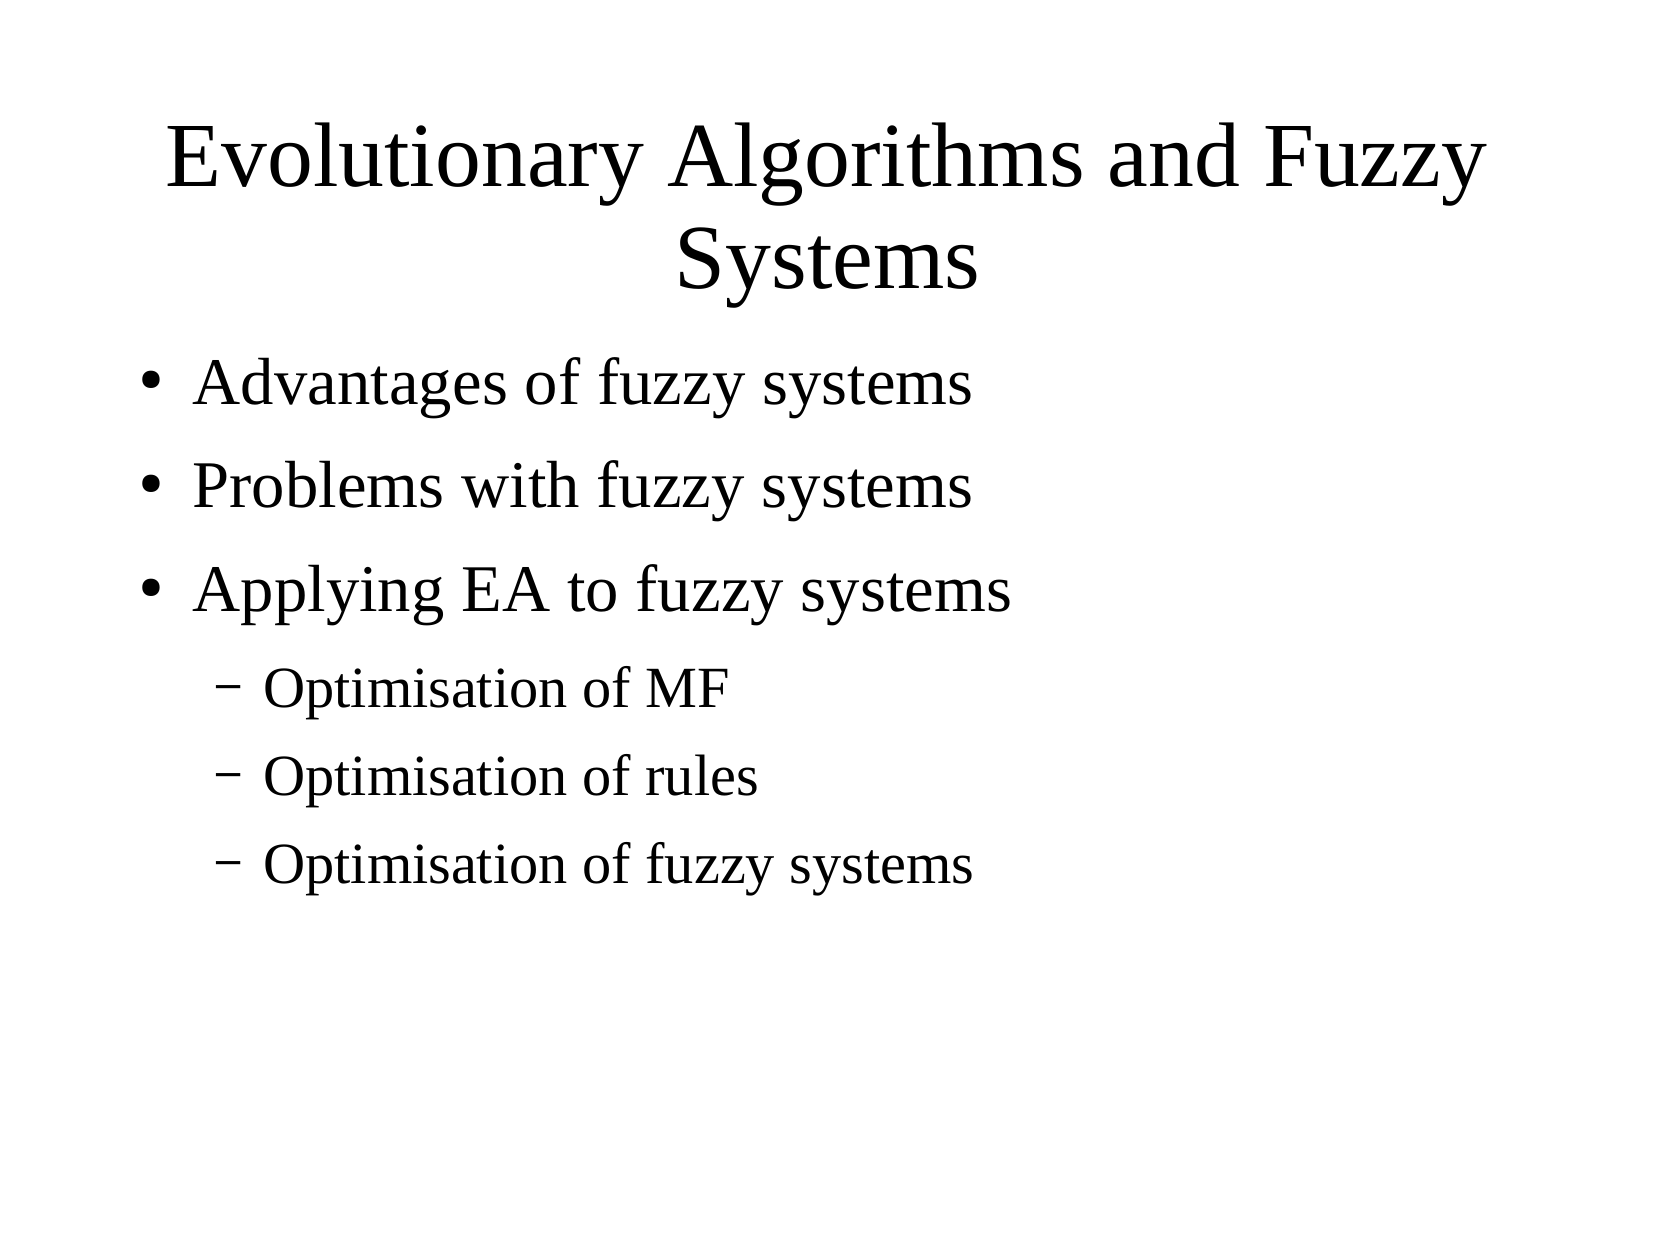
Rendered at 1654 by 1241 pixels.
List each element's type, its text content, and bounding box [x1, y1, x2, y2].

list Advantages of fuzzy systems Problems with fuzzy systems Applying EA to fuzzy systems Optimisation of MF Optimisation of rules Optimisation of fuzzy systems [121, 344, 1534, 1127]
title Evolutionary Algorithms and Fuzzy Systems [121, 102, 1534, 311]
